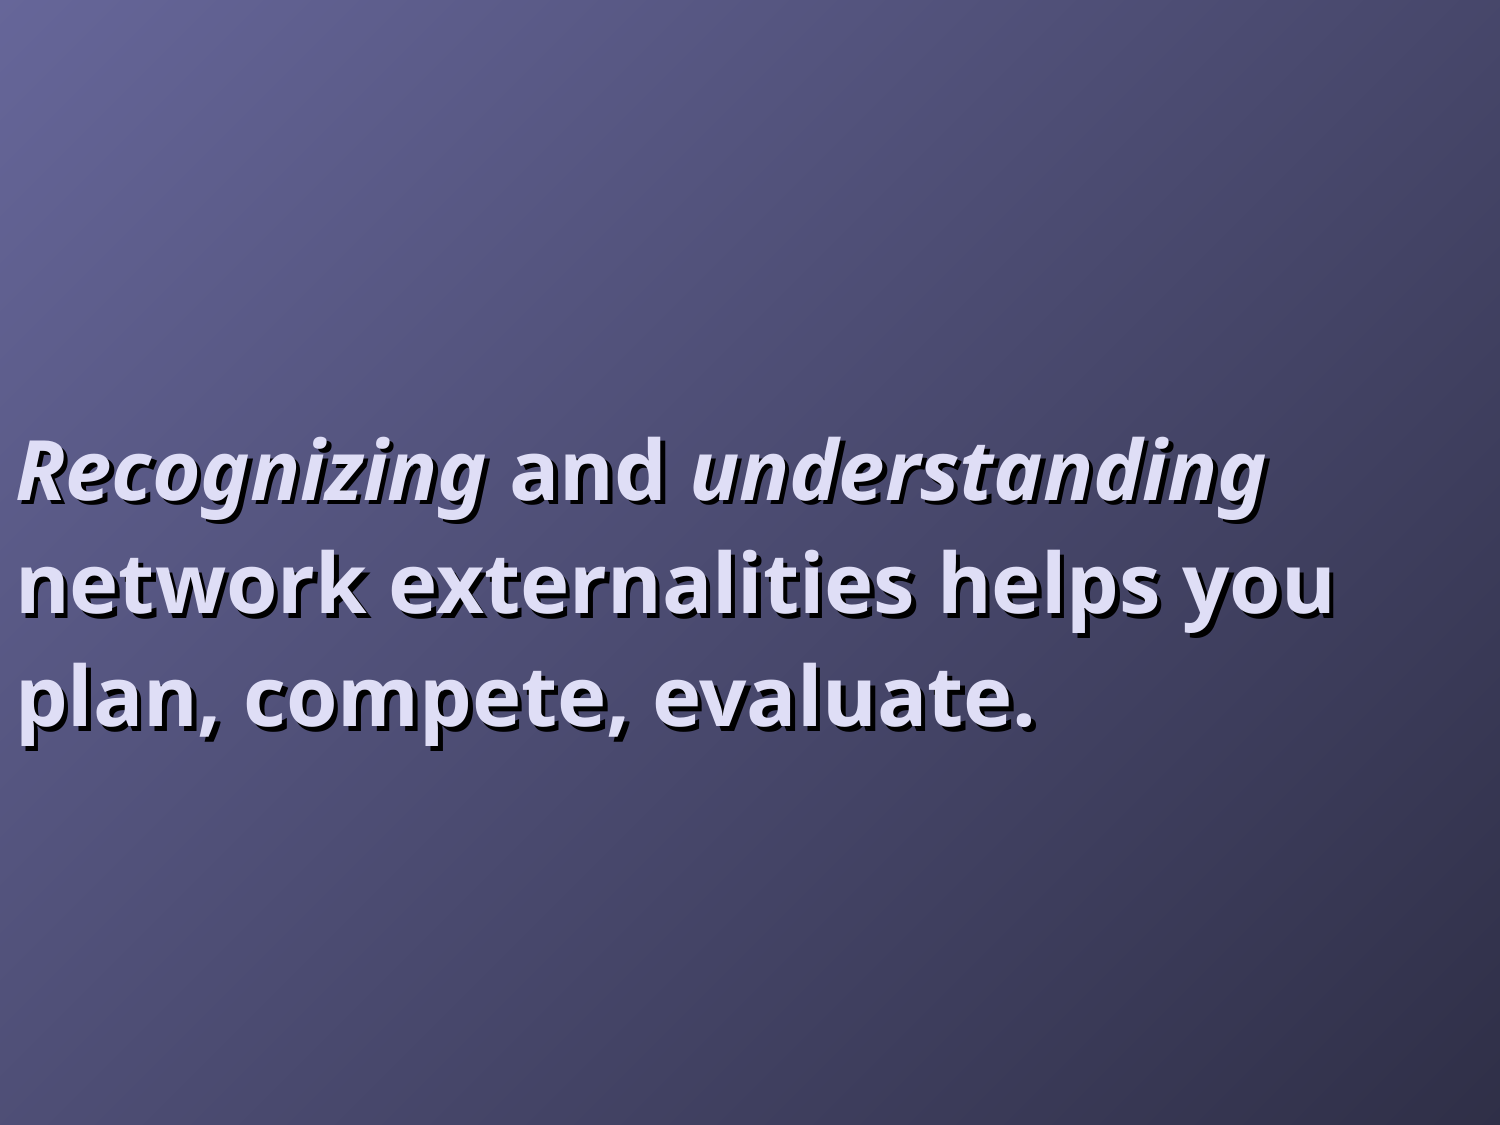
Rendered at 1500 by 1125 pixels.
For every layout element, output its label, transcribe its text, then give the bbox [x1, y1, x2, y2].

title Recognizing and understanding network externalities helps you plan, compete, evaluate. [0, 423, 1500, 739]
